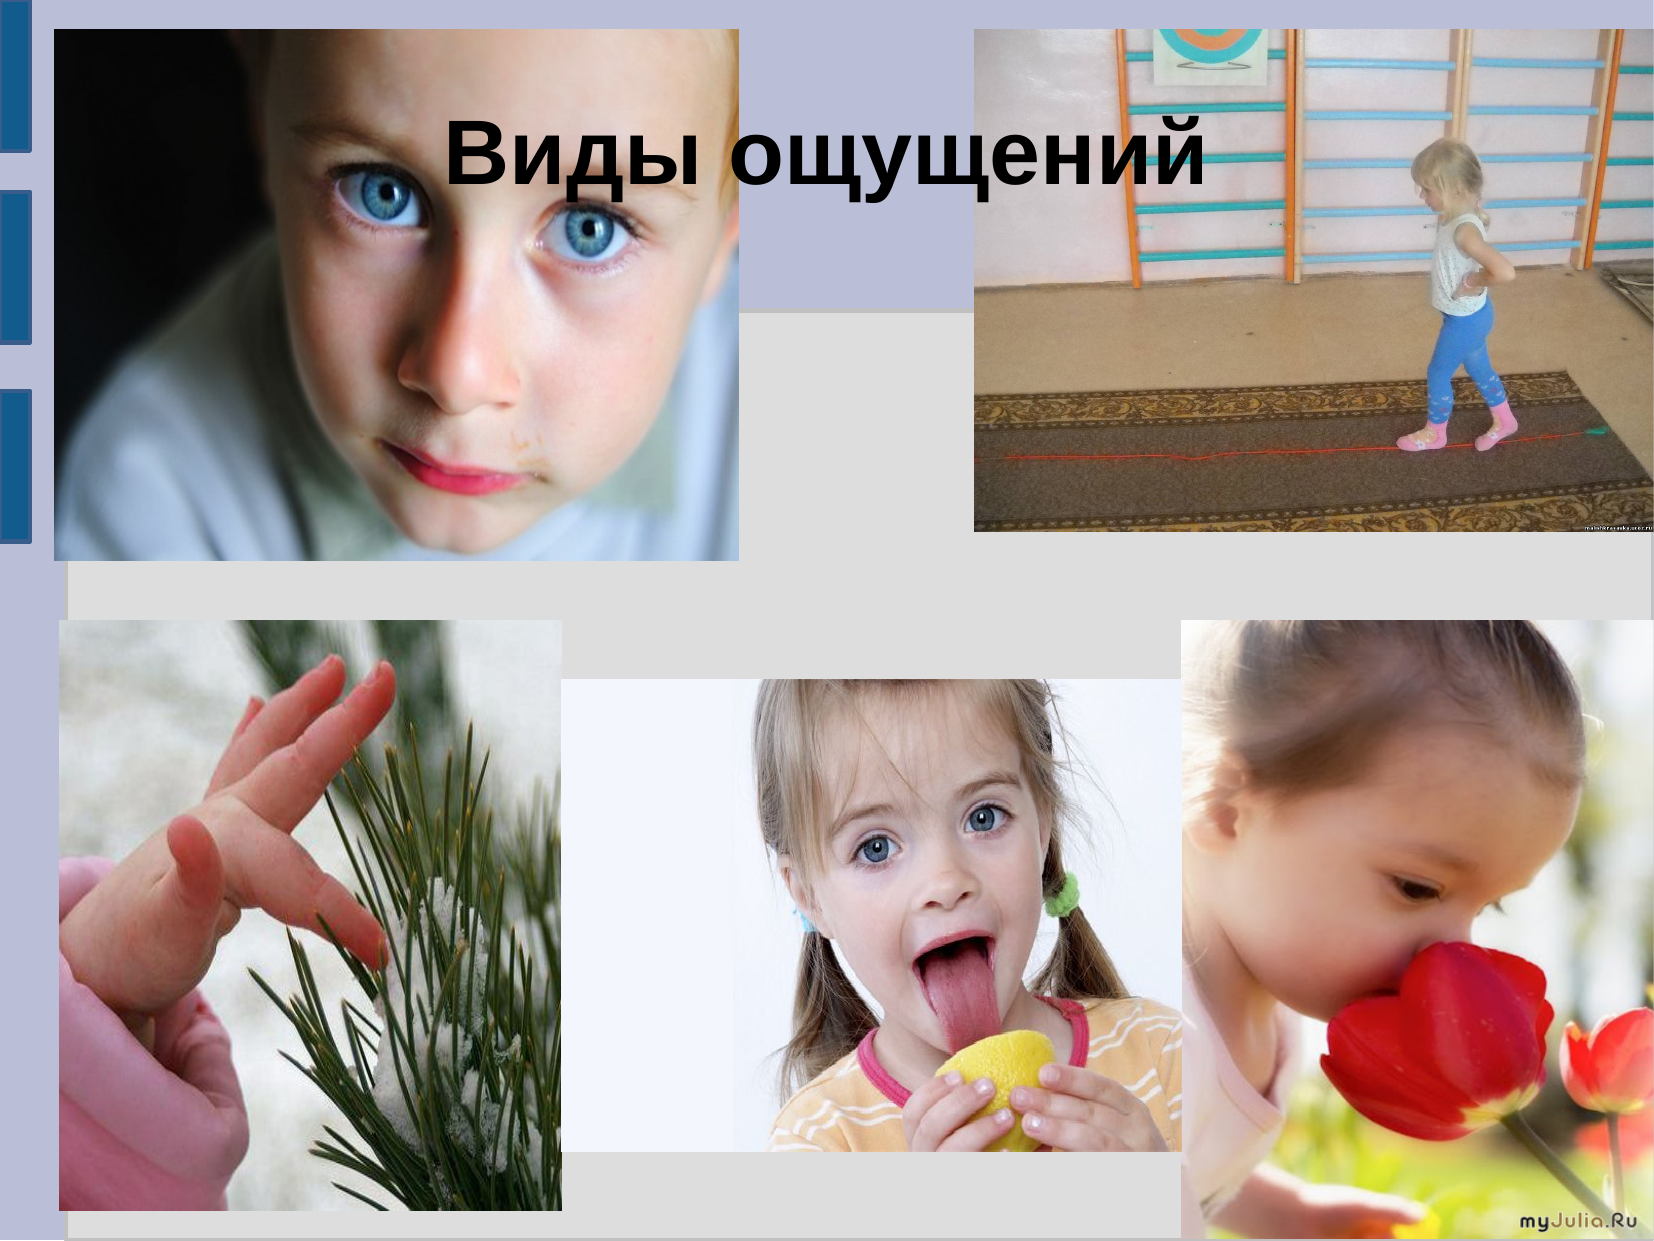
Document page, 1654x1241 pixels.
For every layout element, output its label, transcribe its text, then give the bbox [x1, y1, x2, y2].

picture [974, 29, 1654, 532]
picture [54, 29, 739, 562]
title Виды ощущений [82, 56, 1571, 250]
picture [59, 620, 1654, 1239]
